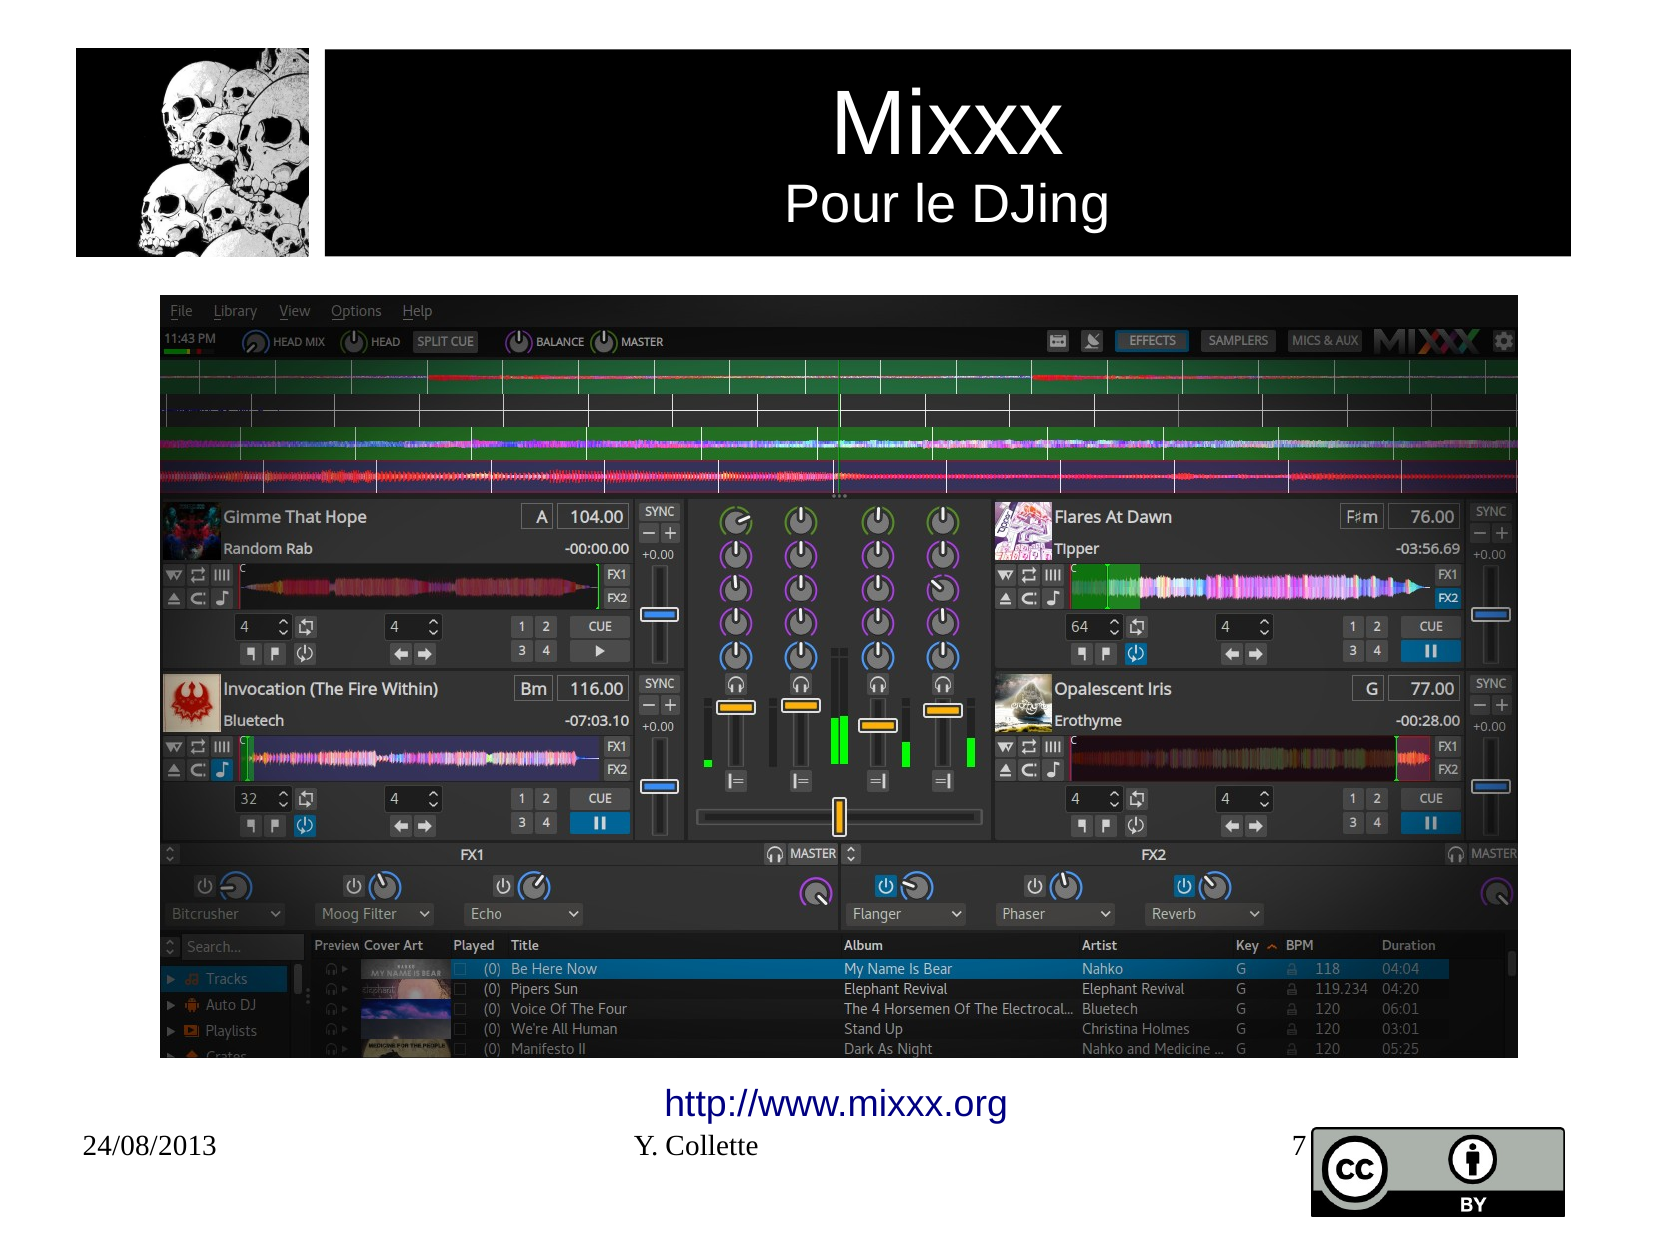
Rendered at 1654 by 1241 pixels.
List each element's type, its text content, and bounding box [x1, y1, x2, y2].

title Mixxx Pour le DJing [324, 49, 1571, 257]
picture [1311, 1127, 1565, 1217]
picture [160, 295, 1518, 1058]
picture [76, 48, 309, 257]
text_box http://www.mixxx.org [649, 1074, 1040, 1132]
